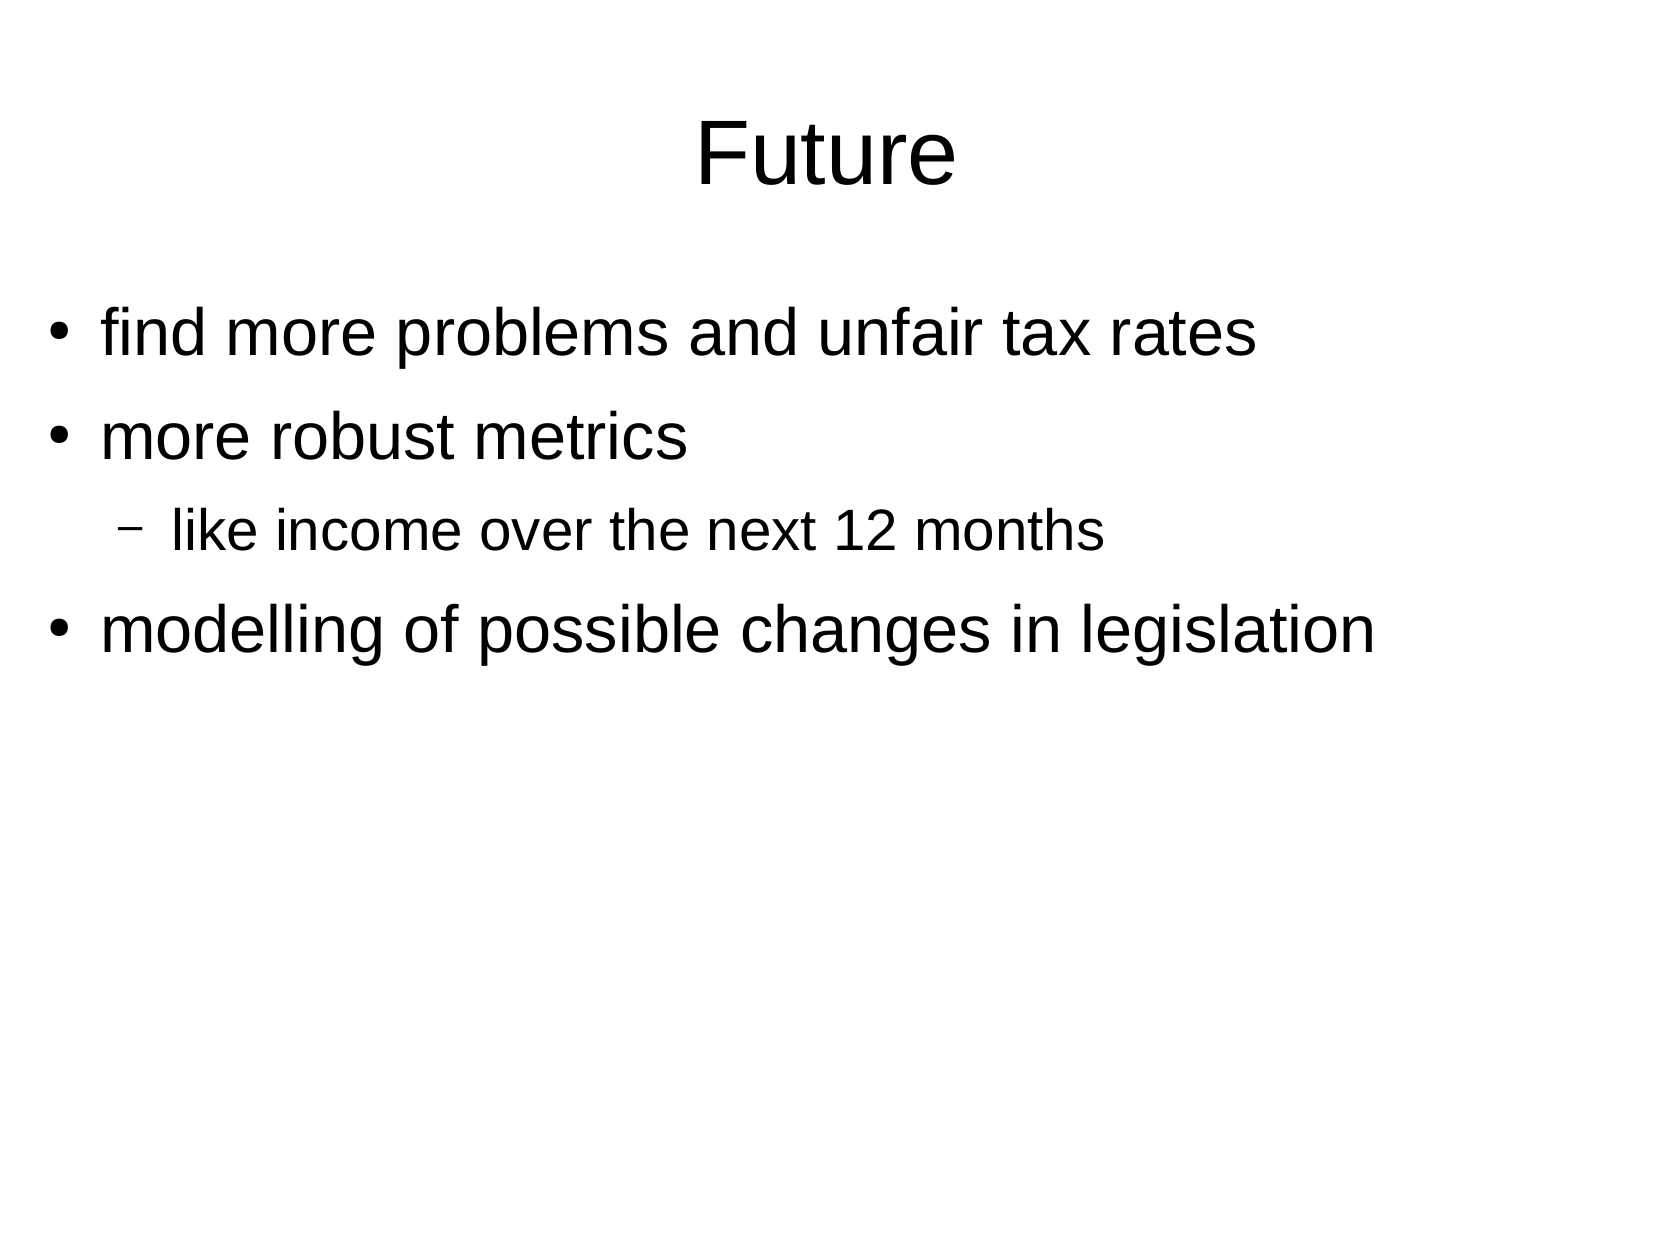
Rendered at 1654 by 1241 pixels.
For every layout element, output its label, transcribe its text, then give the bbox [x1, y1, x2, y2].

list find more problems and unfair tax rates more robust metrics like income over the next 12 months modelling of possible changes in legislation [29, 295, 1533, 1077]
title Future [82, 49, 1571, 257]
